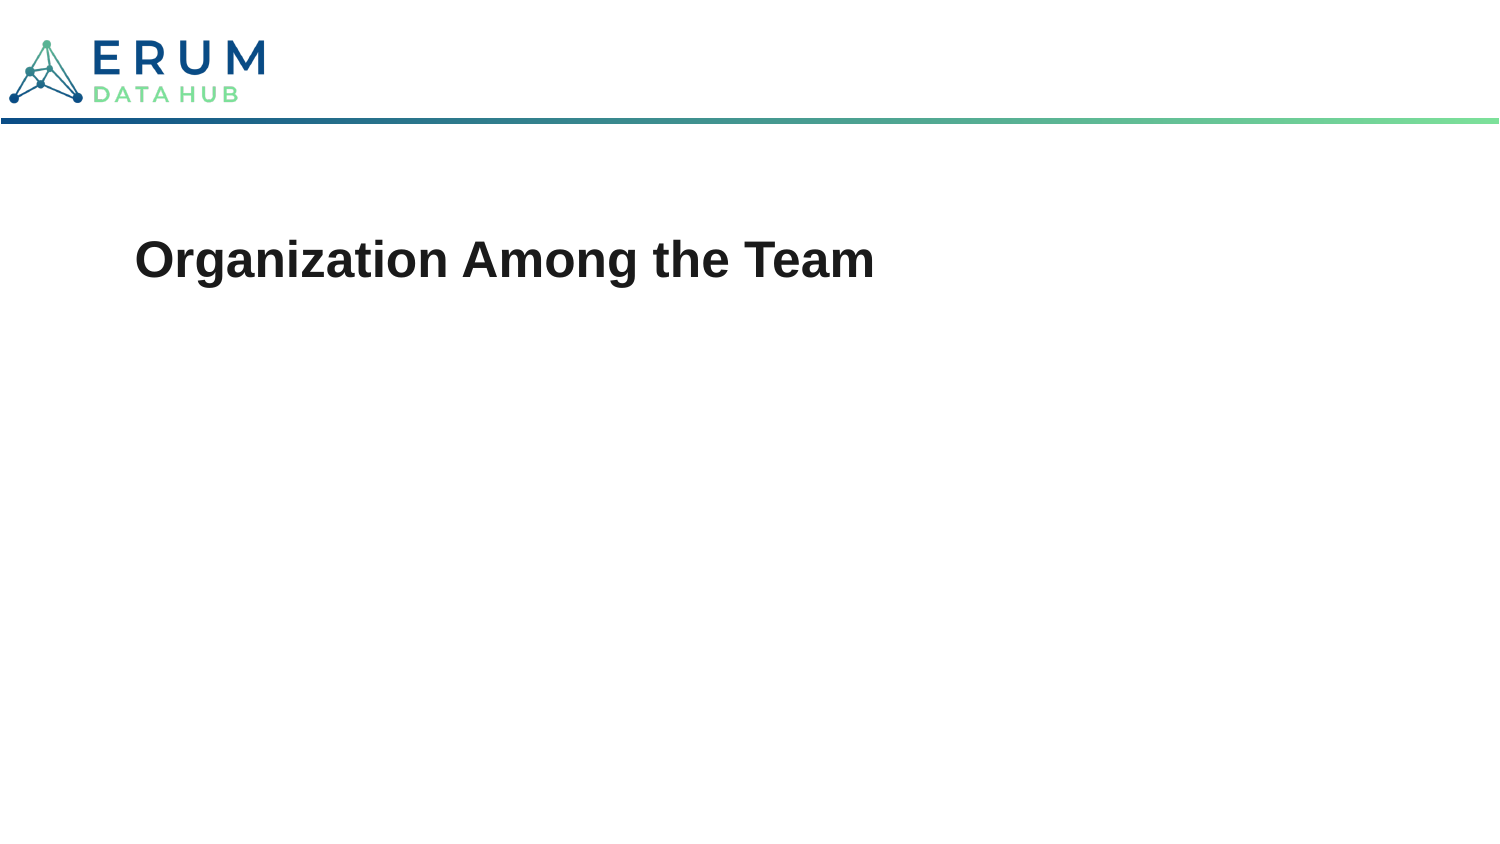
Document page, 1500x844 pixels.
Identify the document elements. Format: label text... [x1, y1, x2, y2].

picture [0, 0, 267, 117]
title Organization Among the Team [119, 216, 1381, 305]
